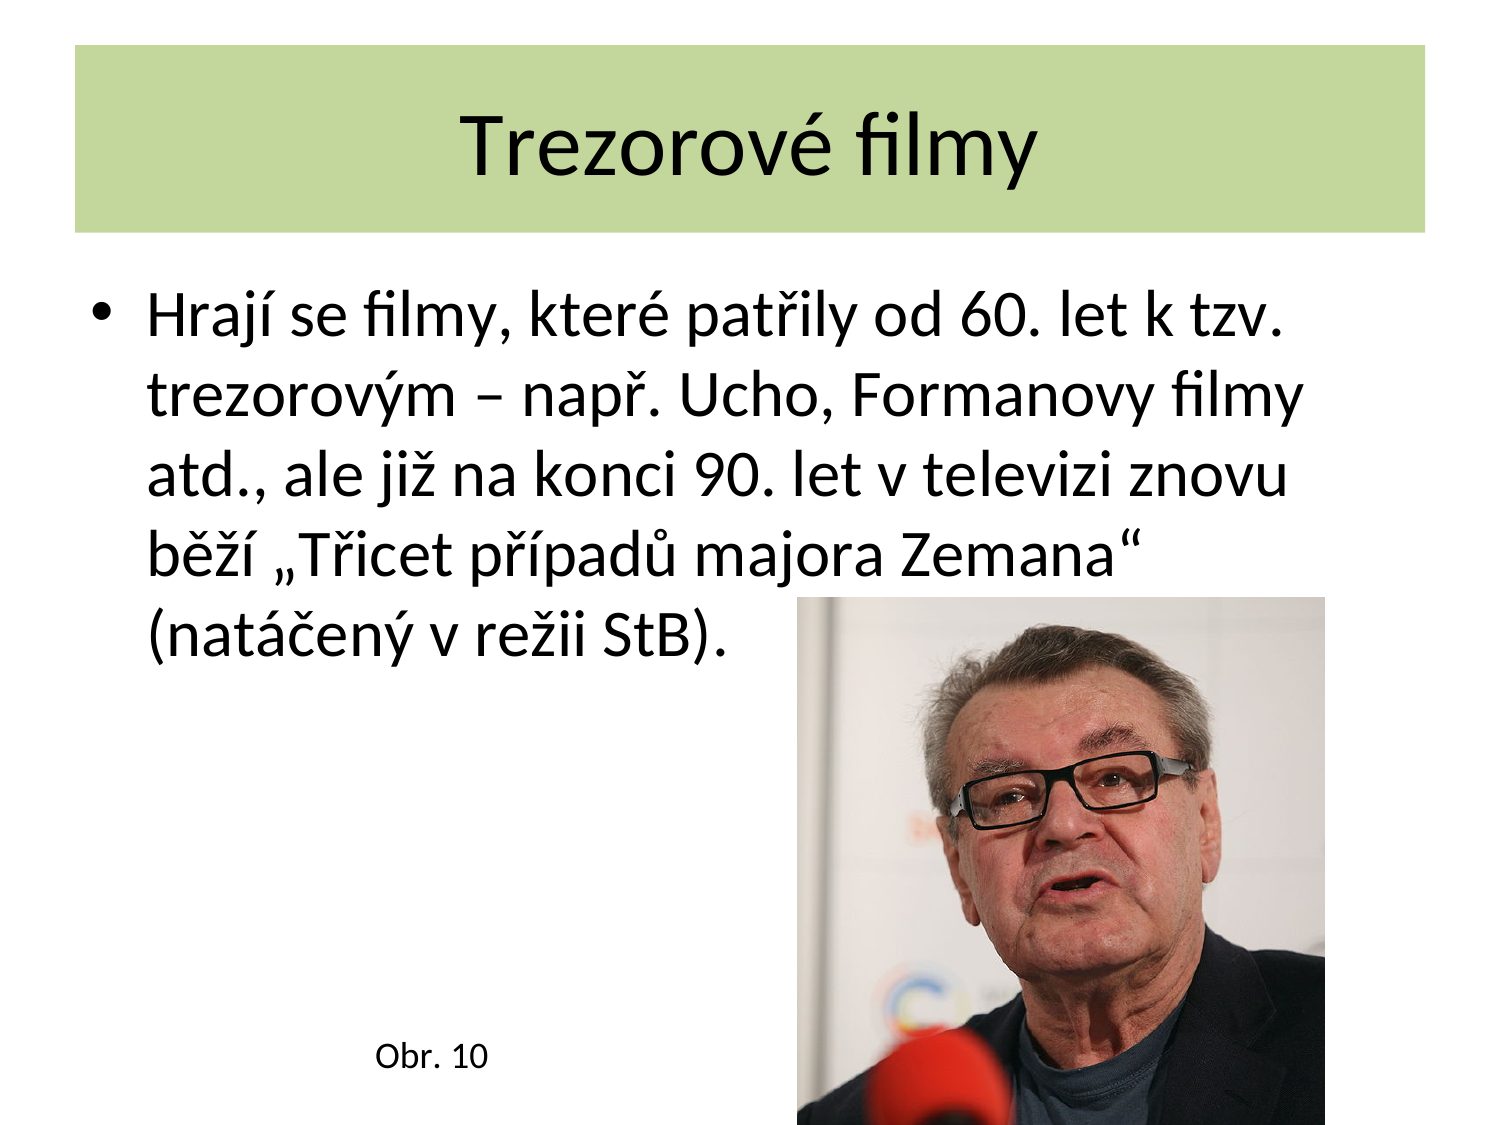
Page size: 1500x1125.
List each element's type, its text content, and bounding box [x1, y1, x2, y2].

list Hrají se filmy, které patřily od 60. let k tzv. trezorovým – např. Ucho, Formanovy filmy atd., ale již na konci 90. let v televizi znovu běží „Třicet případů majora Zemana“ (natáčený v režii StB). [75, 262, 1426, 1006]
picture [797, 597, 1325, 1125]
title Trezorové filmy [75, 45, 1426, 233]
text_box Obr. 10 [360, 1023, 514, 1084]
